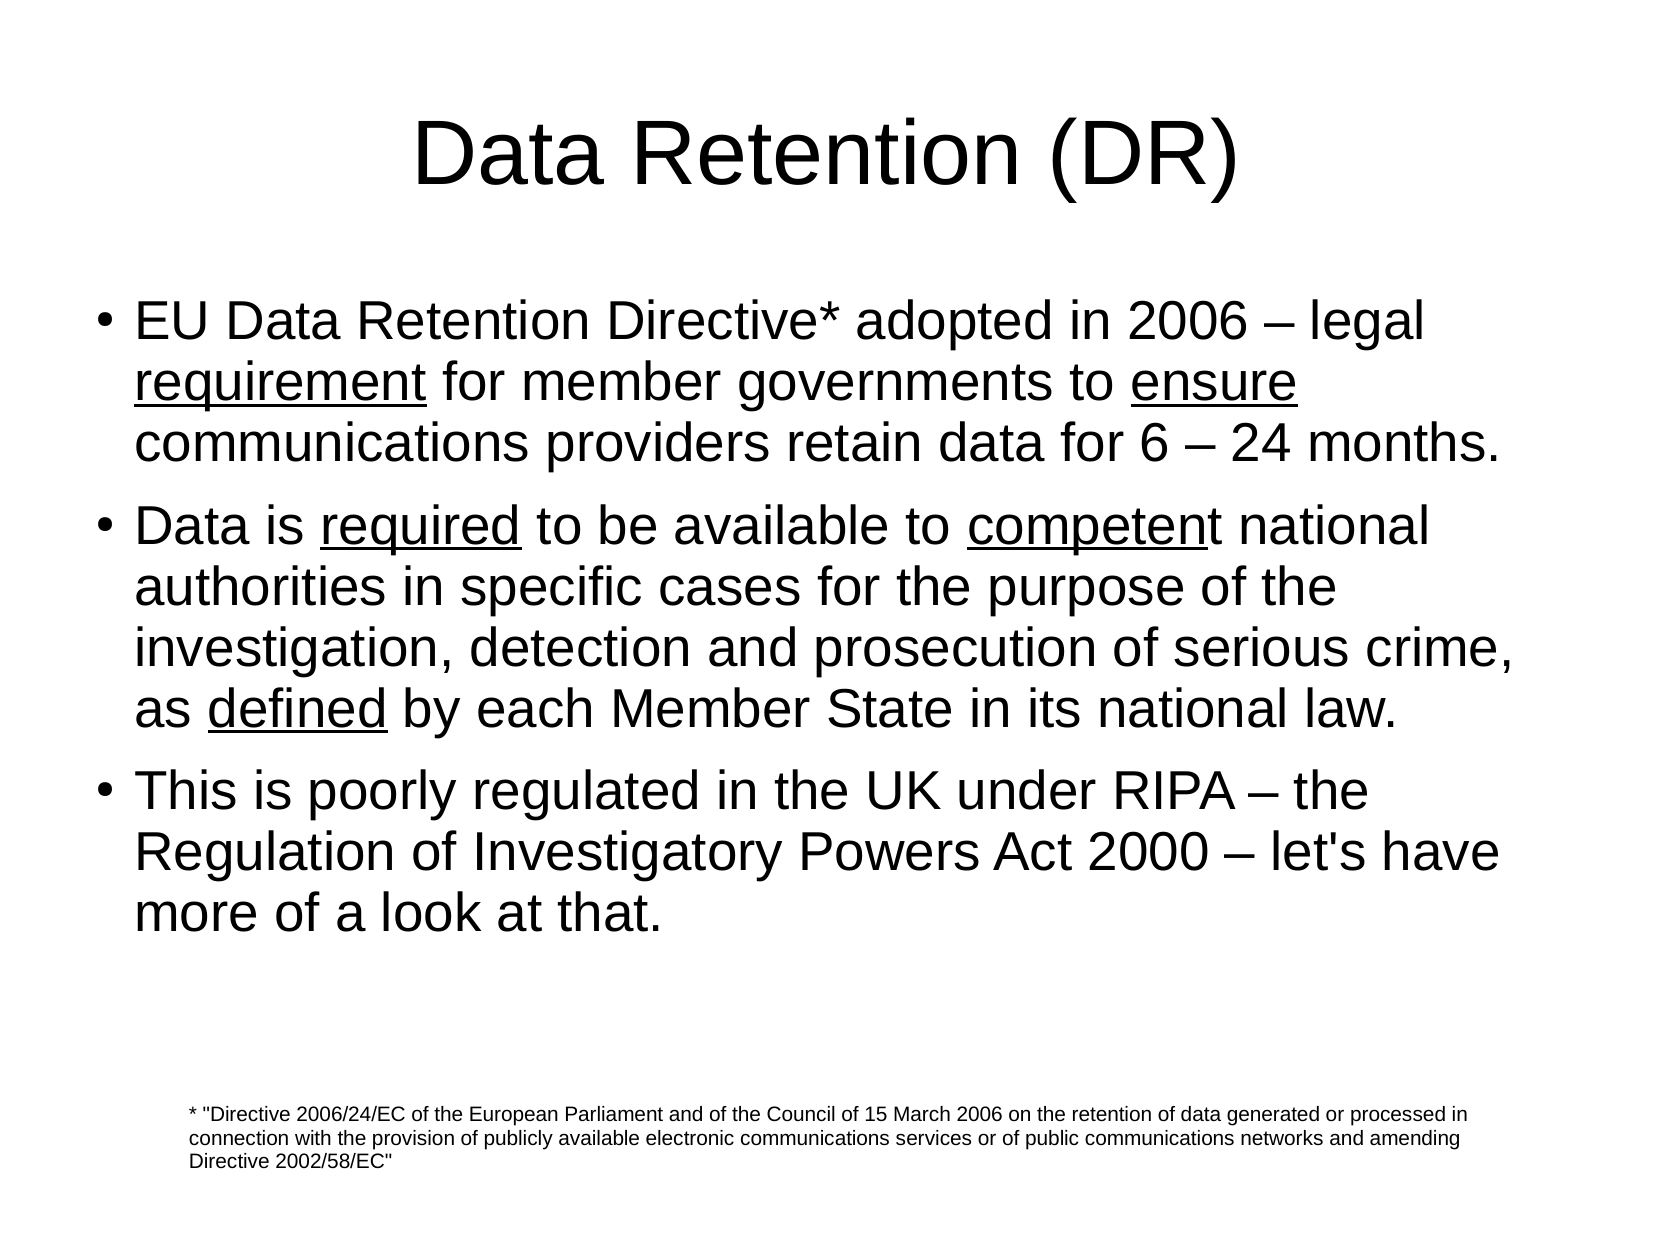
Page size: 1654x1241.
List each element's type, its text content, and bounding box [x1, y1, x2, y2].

text_box * "Directive 2006/24/EC of the European Parliament and of the Council of 15 March 2006 on the retention of data generated or processed in connection with the provision of publicly available electronic communications services or of public communications networks and amending Directive 2002/58/EC" [174, 1095, 1530, 1191]
title Data Retention (DR) [82, 49, 1571, 257]
list EU Data Retention Directive* adopted in 2006 – legal requirement for member governments to ensure communications providers retain data for 6 – 24 months. Data is required to be available to competent national authorities in specific cases for the purpose of the investigation, detection and prosecution of serious crime, as defined by each Member State in its national law. This is poorly regulated in the UK under RIPA – the Regulation of Investigatory Powers Act 2000 – let's have more of a look at that. [82, 290, 1521, 1069]
